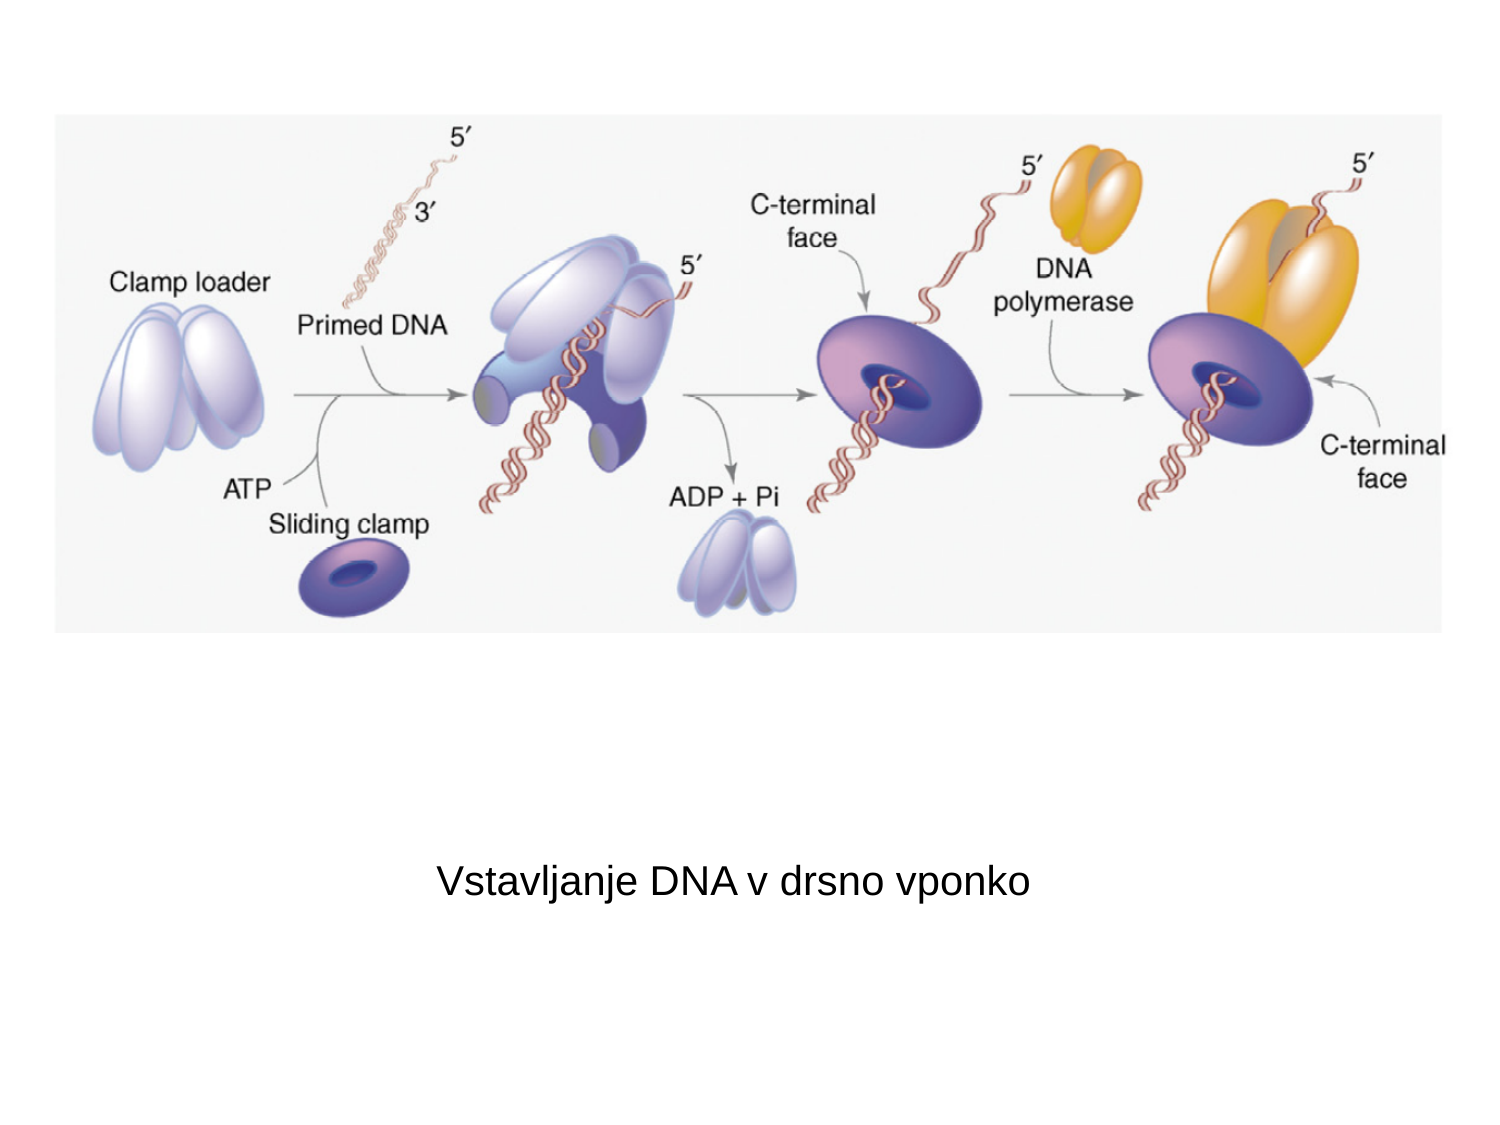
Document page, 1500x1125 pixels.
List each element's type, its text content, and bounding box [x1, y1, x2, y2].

picture [41, 113, 1459, 633]
text_box Vstavljanje DNA v drsno vponko [421, 846, 1046, 911]
